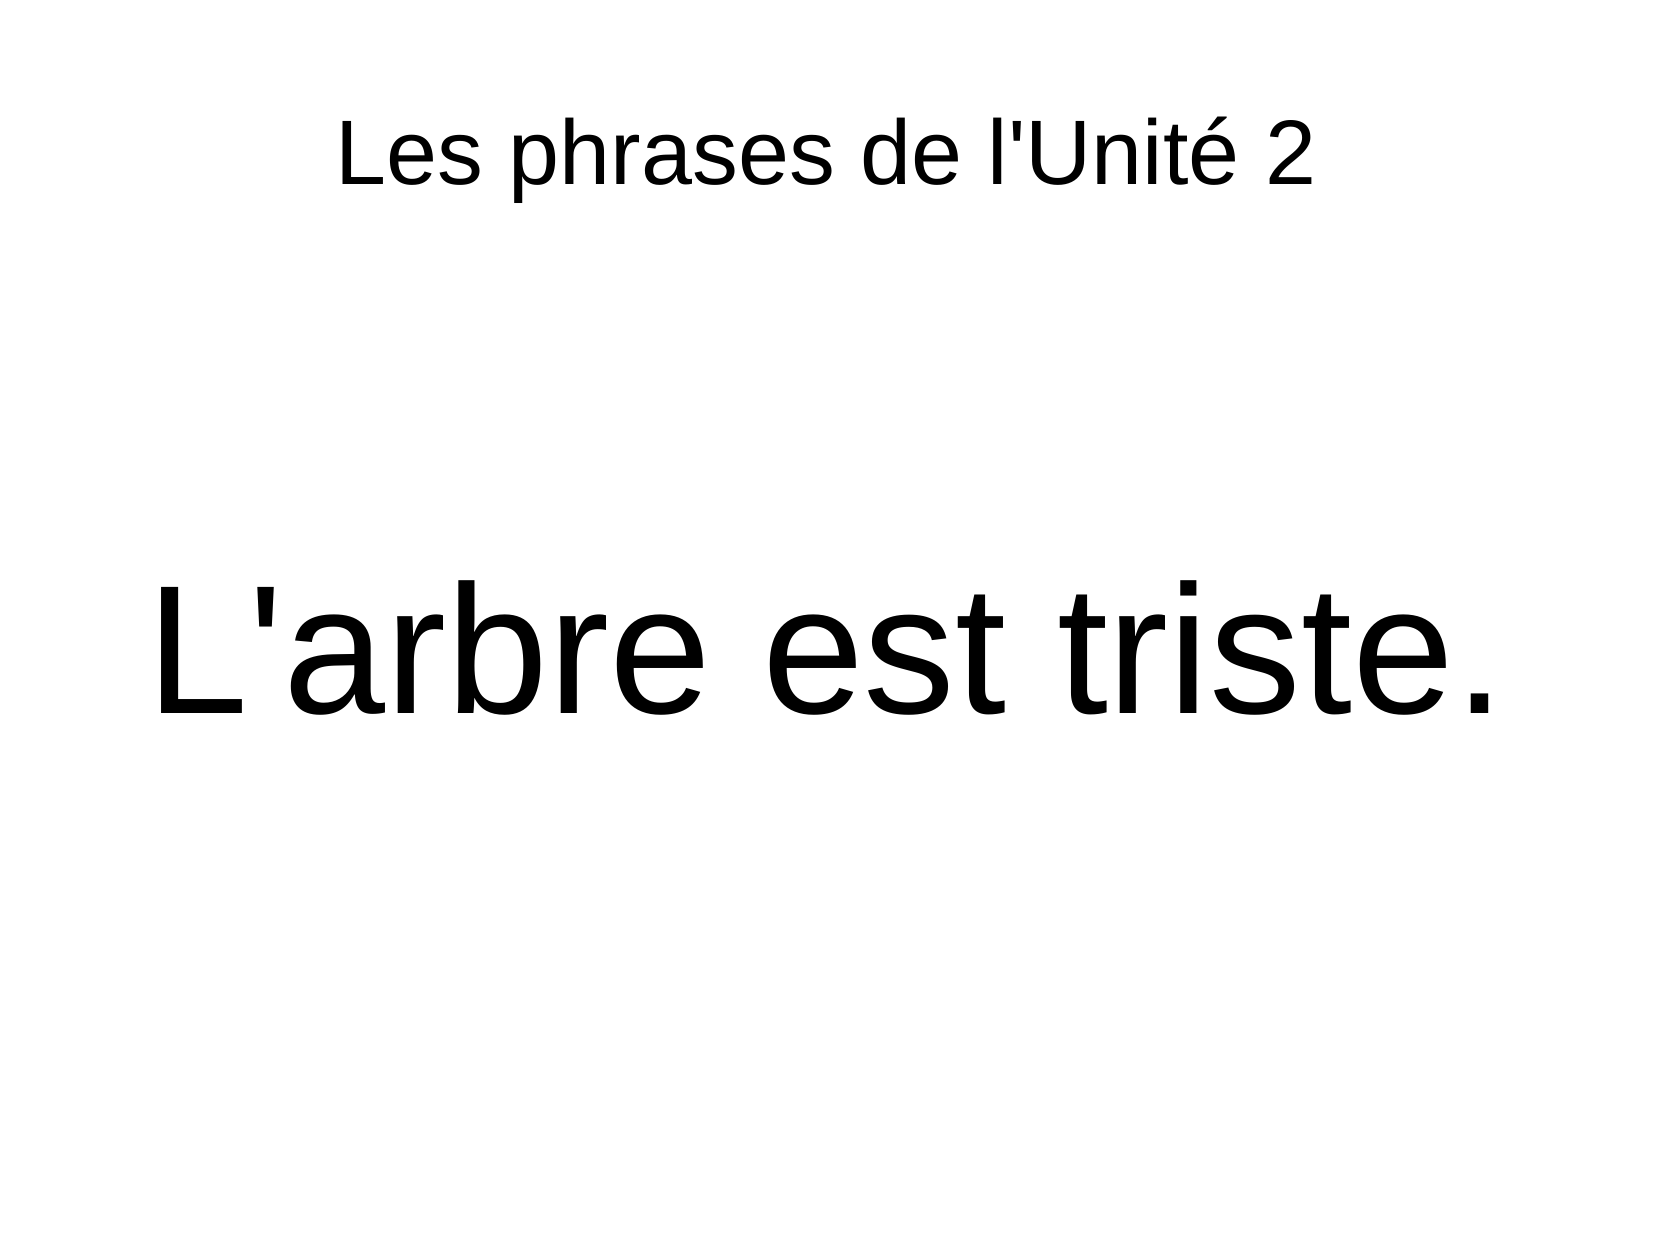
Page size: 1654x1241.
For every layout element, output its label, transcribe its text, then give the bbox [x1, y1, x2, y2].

title Les phrases de l'Unité 2 [82, 49, 1571, 257]
subtitle L'arbre est triste. [82, 290, 1571, 1010]
